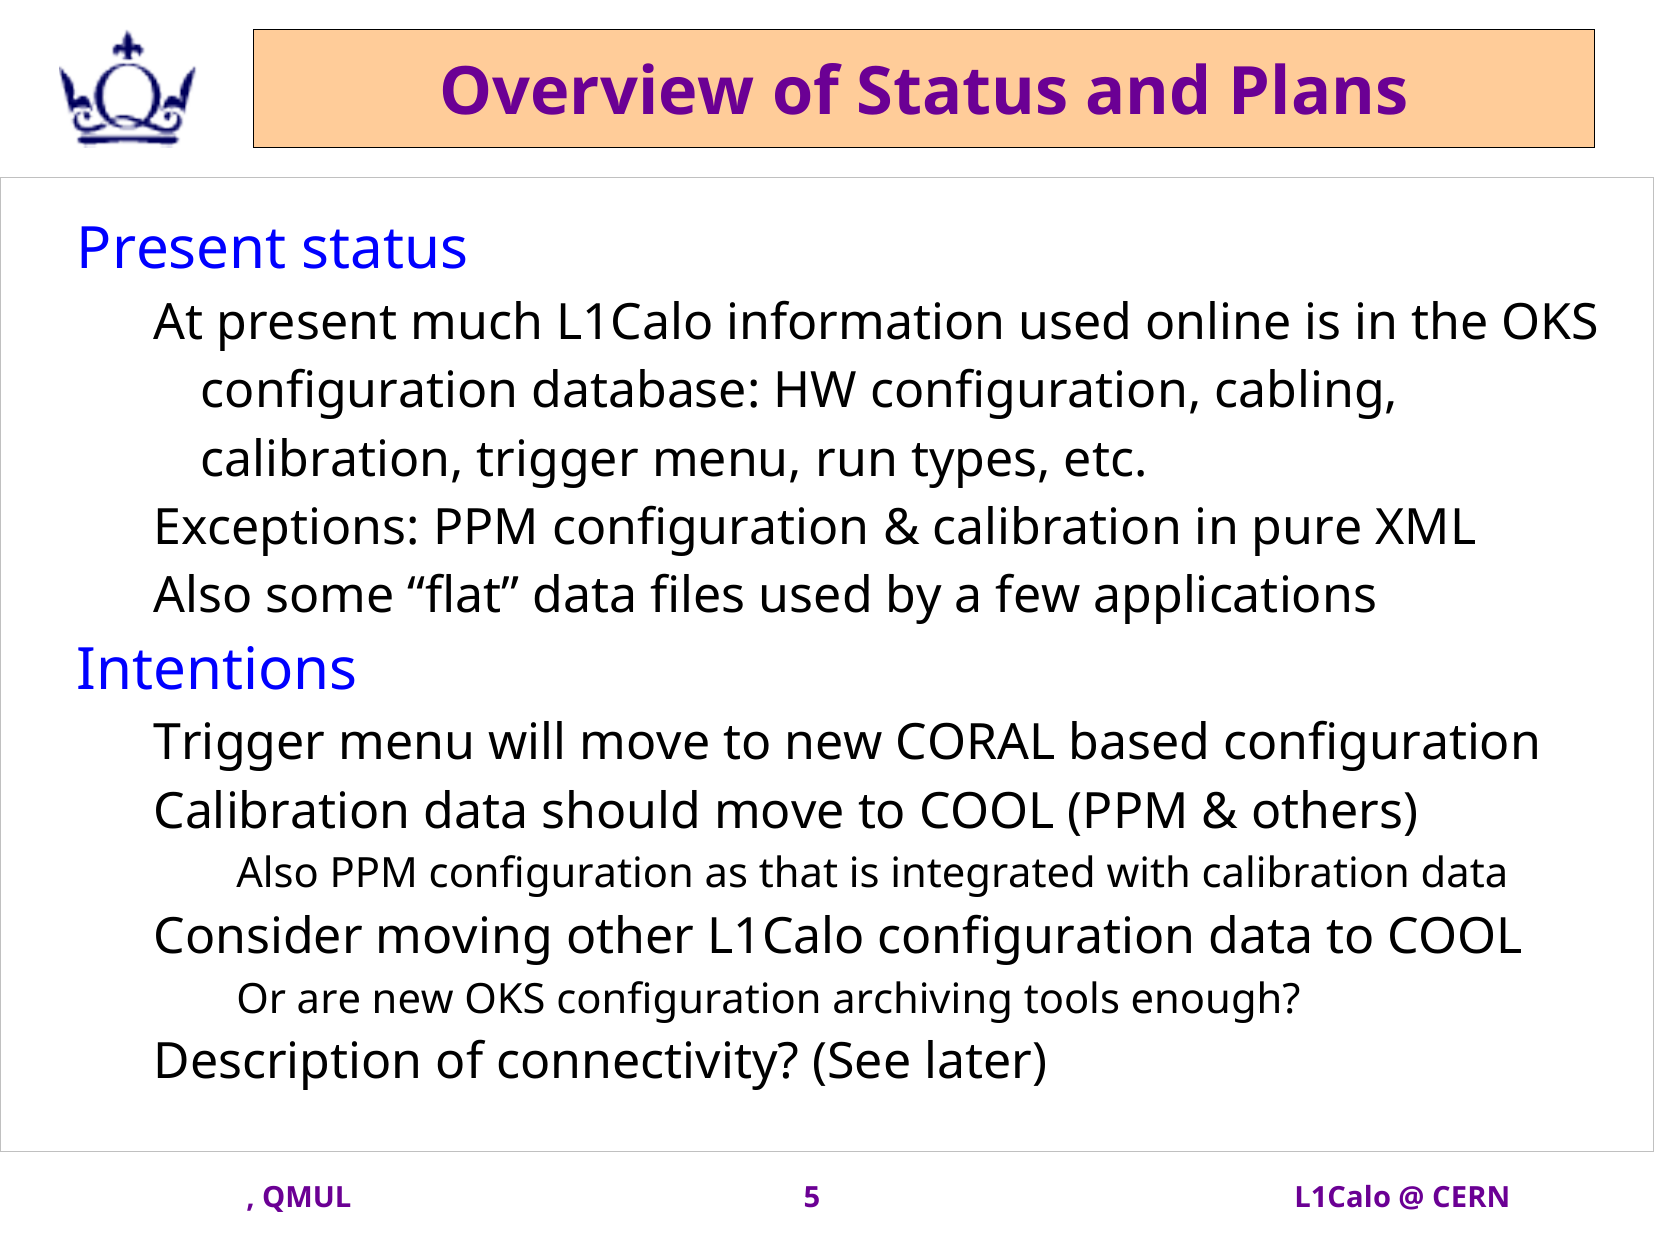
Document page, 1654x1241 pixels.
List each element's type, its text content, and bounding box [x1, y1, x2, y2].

picture [59, 29, 200, 148]
title Overview of Status and Plans [253, 29, 1595, 148]
list Present status At present much L1Calo information used online is in the OKS configuration database: HW configuration, cabling, calibration, trigger menu, run types, etc. Exceptions: PPM configuration & calibration in pure XML Also some “flat” data files used by a few applications Intentions Trigger menu will move to new CORAL based configuration Calibration data should move to COOL (PPM & others) Also PPM configuration as that is integrated with calibration data Consider moving other L1Calo configuration data to COOL Or are new OKS configuration archiving tools enough? Description of connectivity? (See later) [59, 206, 1603, 1127]
